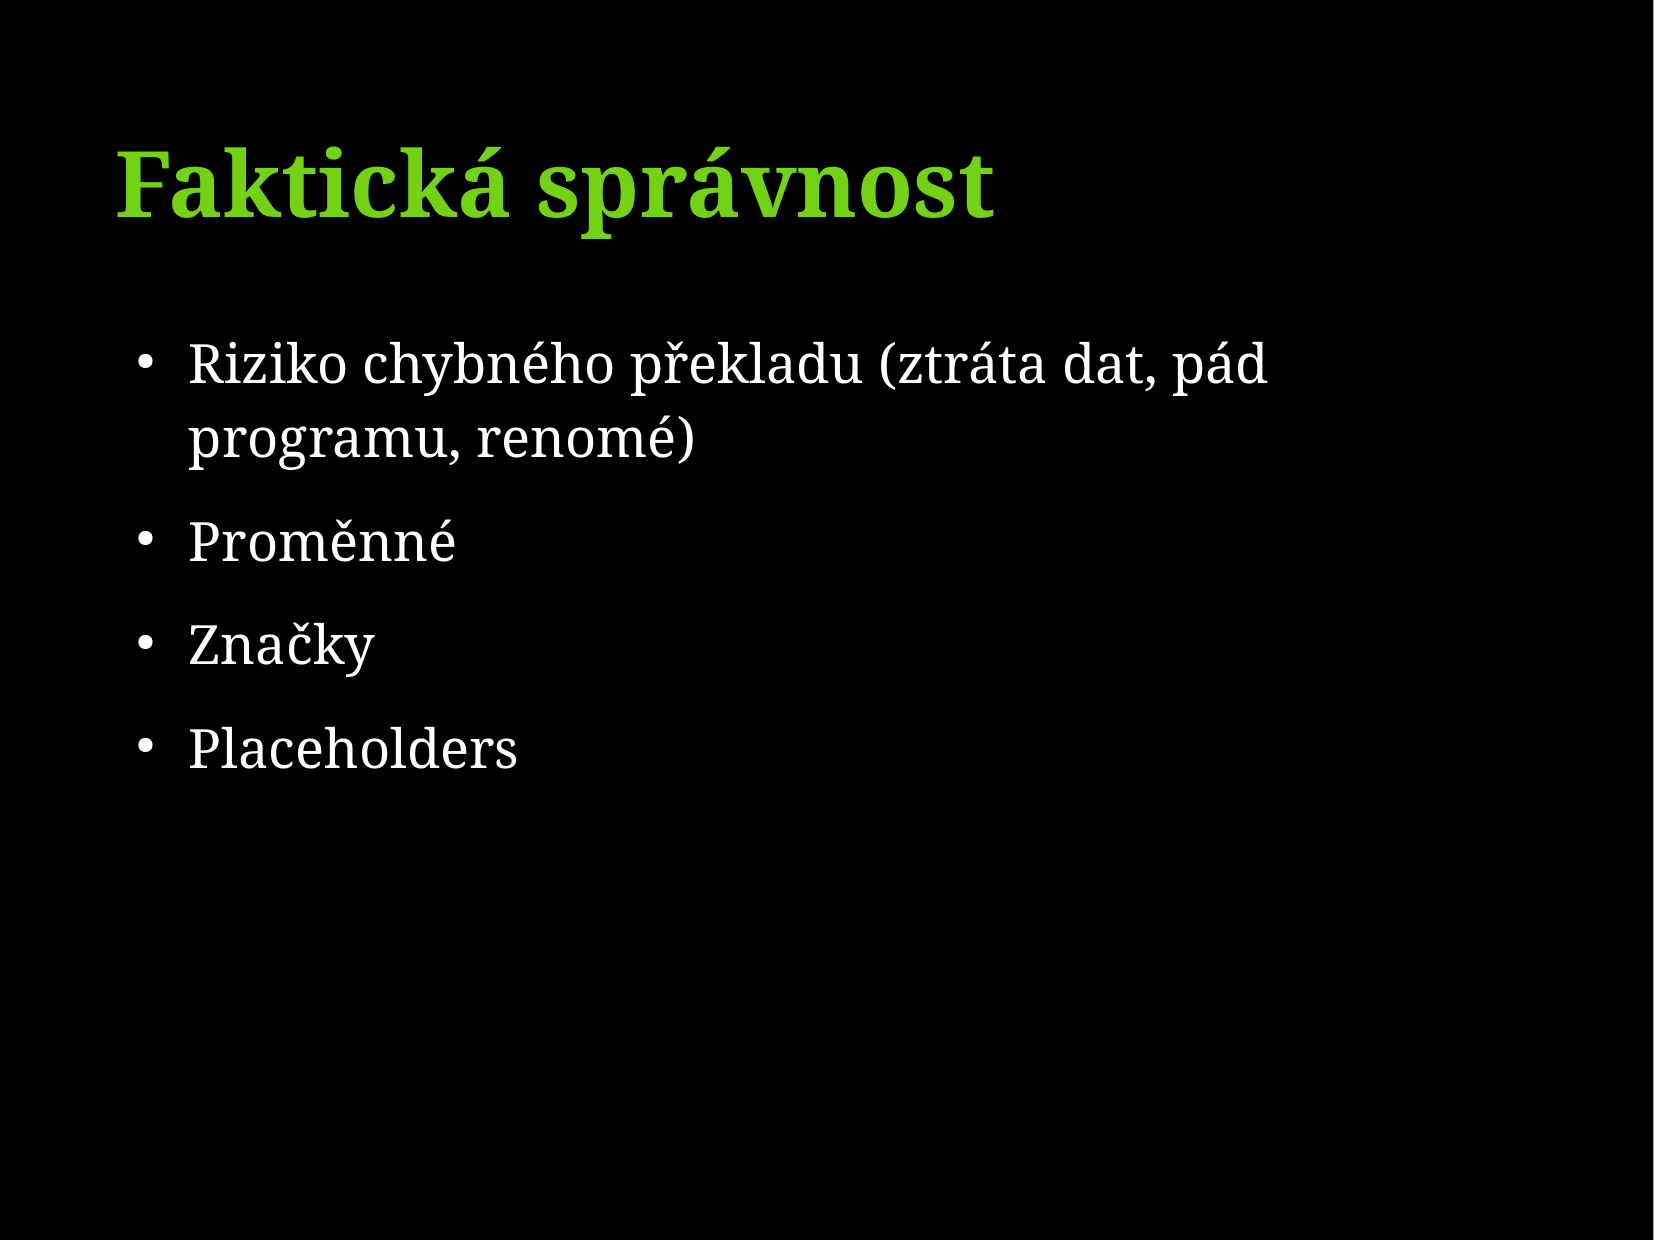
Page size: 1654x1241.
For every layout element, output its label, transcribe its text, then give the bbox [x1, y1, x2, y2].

title Faktická správnost [115, 78, 1539, 287]
list Riziko chybného překladu (ztráta dat, pád programu, renomé) Proměnné Značky Placeholders [118, 325, 1536, 1145]
